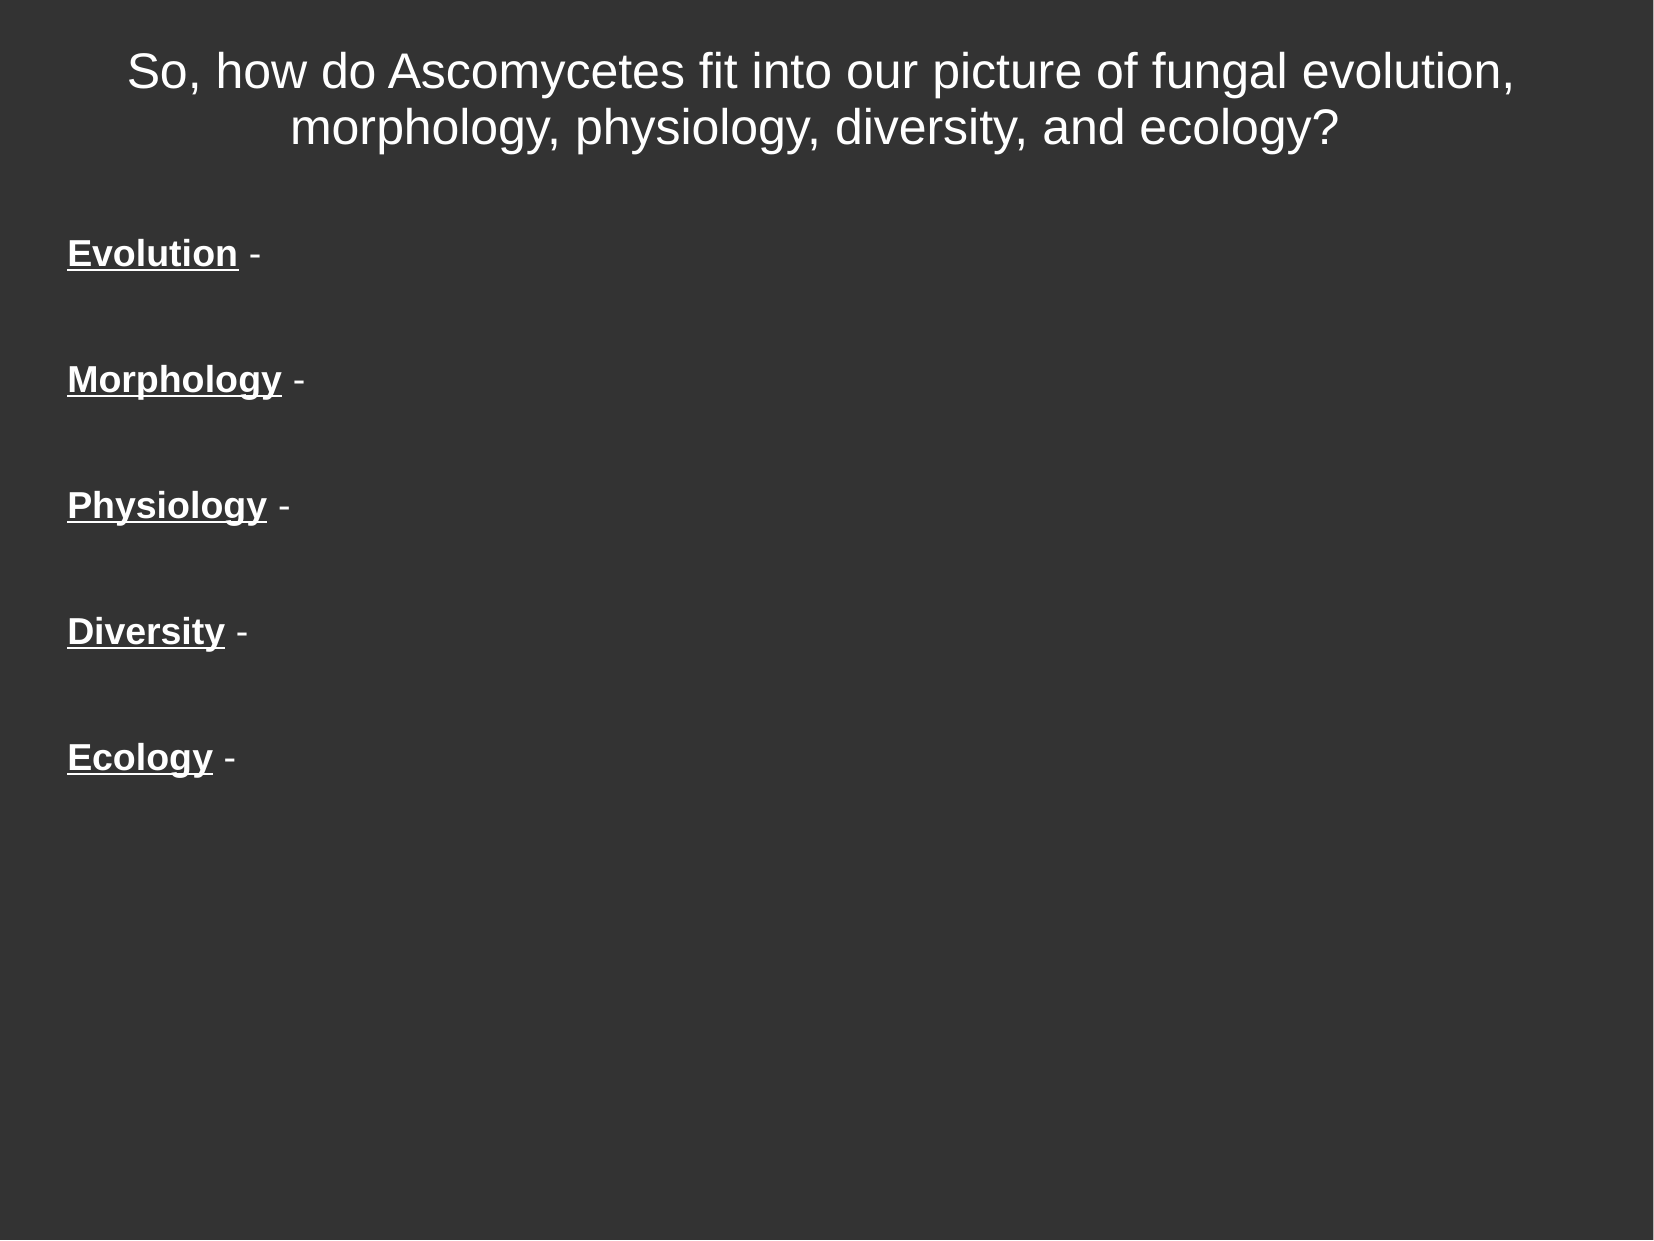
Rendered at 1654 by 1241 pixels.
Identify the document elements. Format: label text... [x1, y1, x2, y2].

text_box Evolution - Morphology - Physiology - Diversity - Ecology - [52, 225, 1605, 1038]
text_box So, how do Ascomycetes fit into our picture of fungal evolution, morphology, physiology, diversity, and ecology? [22, 36, 1622, 163]
